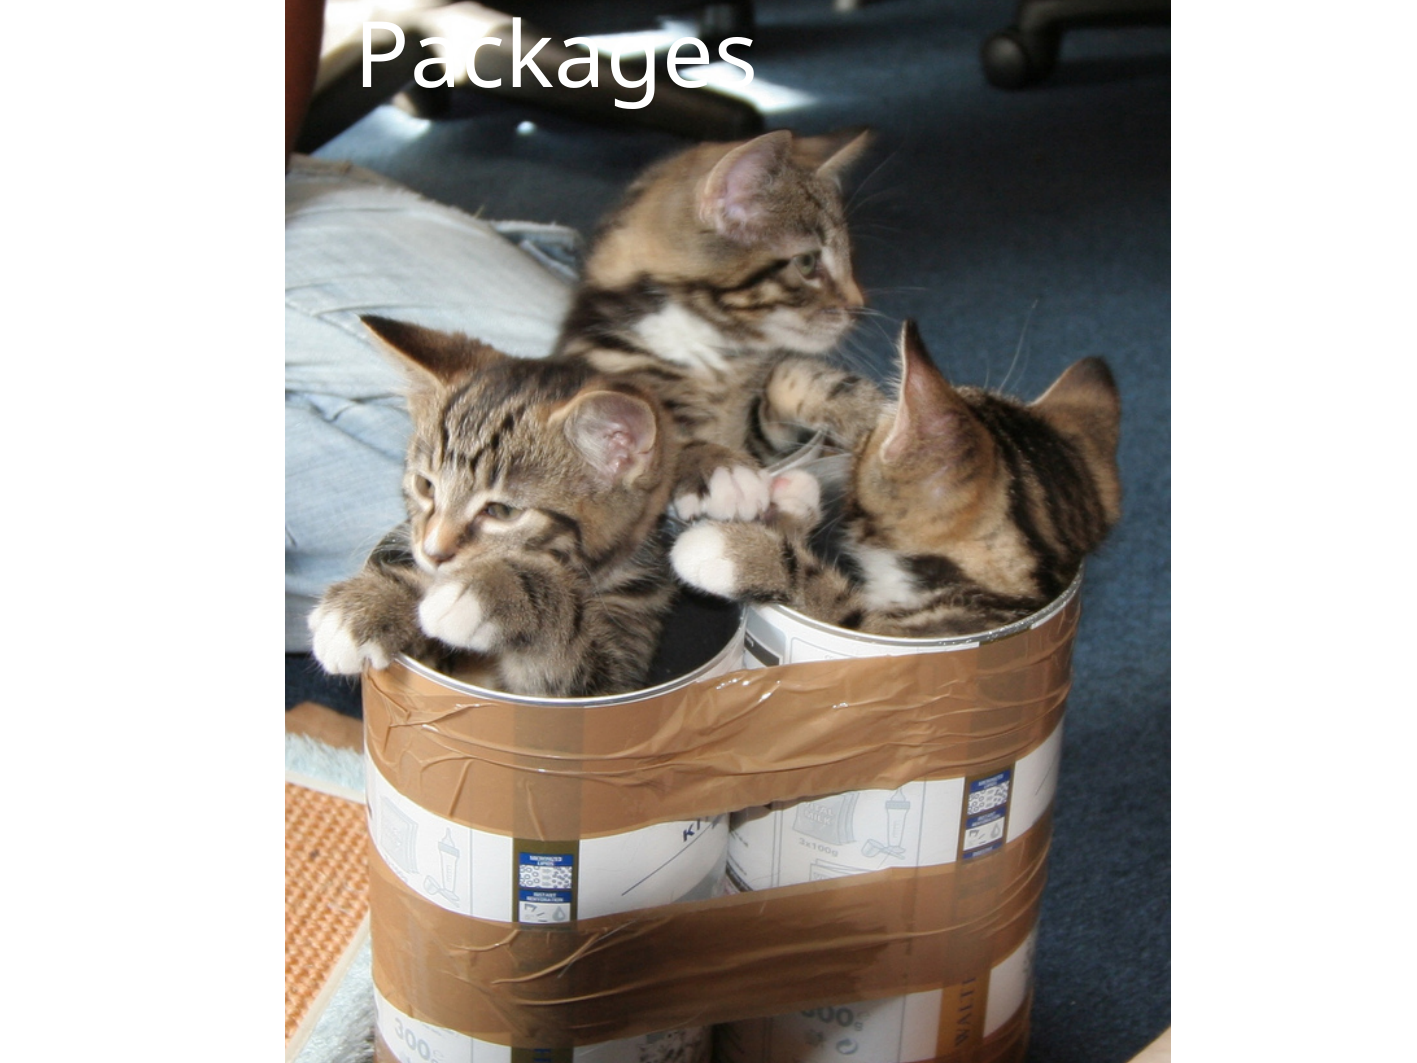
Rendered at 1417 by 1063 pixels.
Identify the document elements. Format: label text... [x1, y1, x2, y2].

picture [285, 0, 1171, 1063]
text_box Packages [284, 0, 830, 117]
